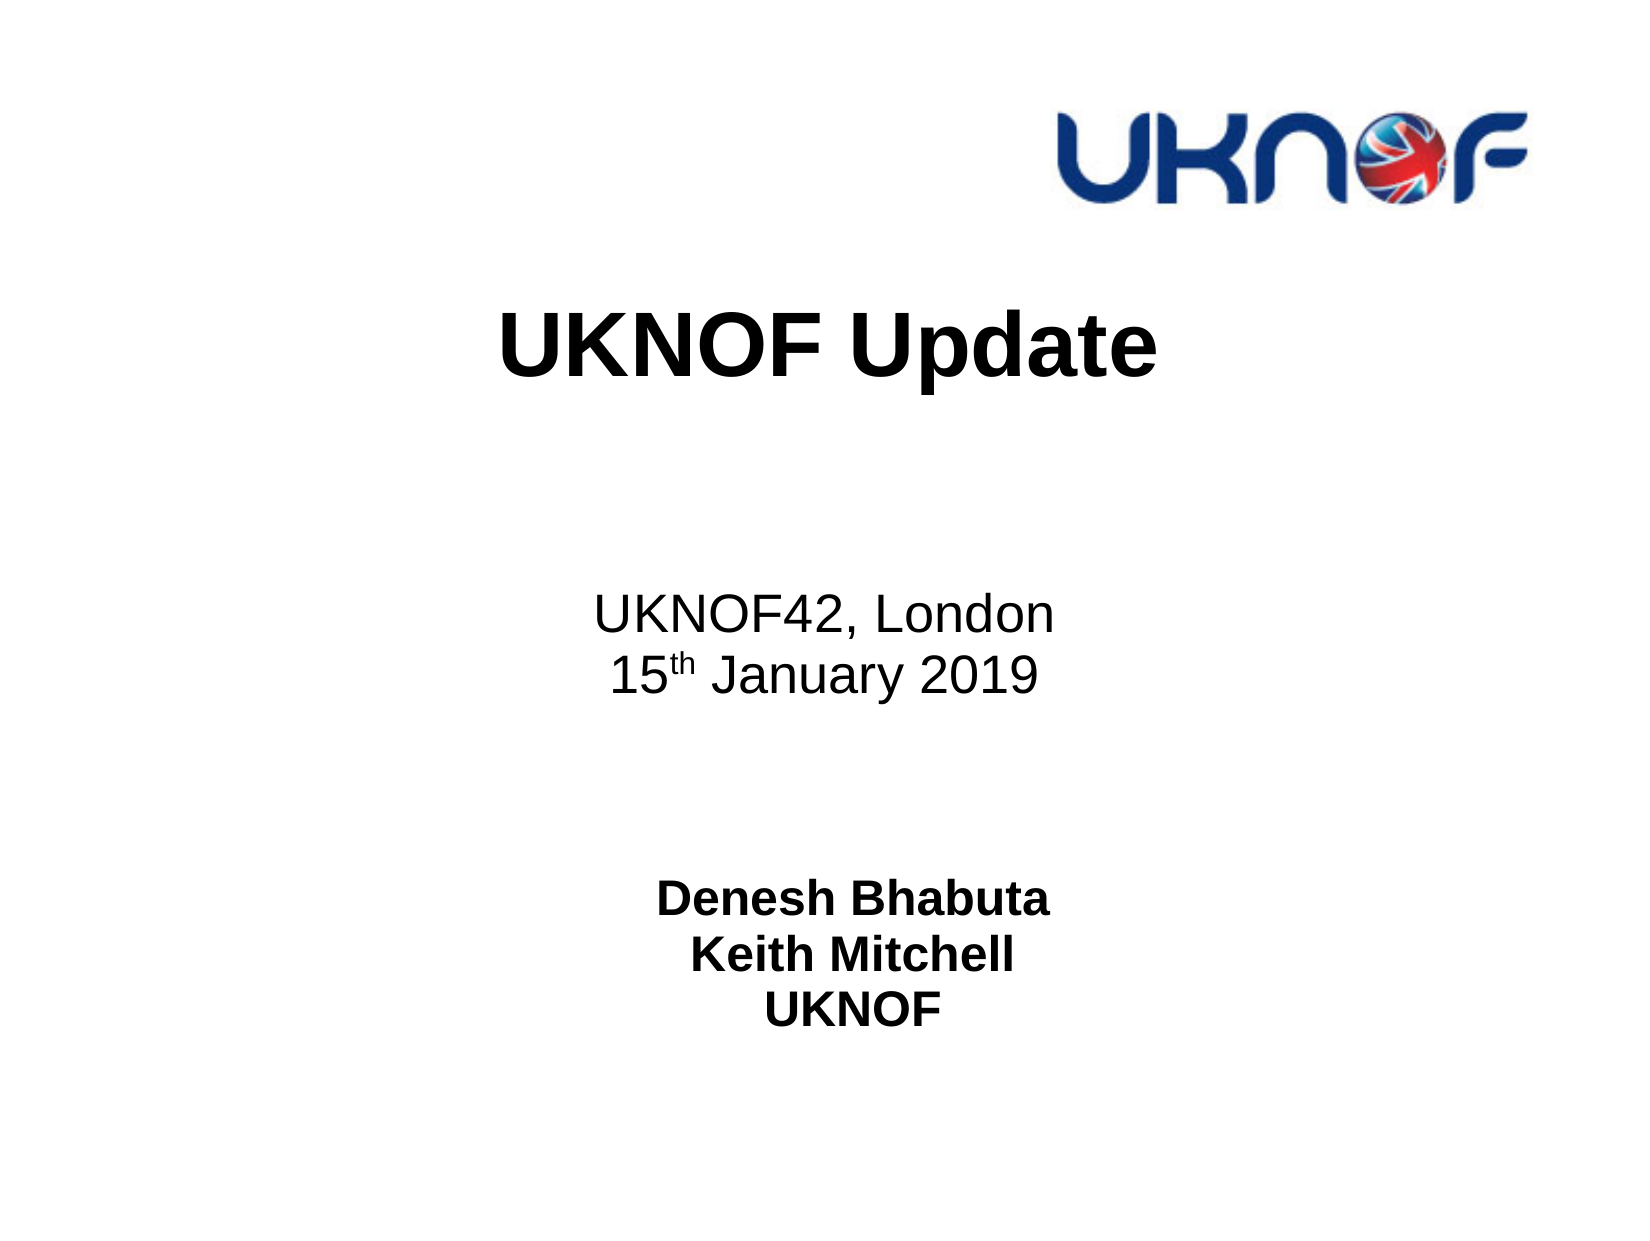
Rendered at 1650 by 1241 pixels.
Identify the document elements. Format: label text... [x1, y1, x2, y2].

text_box UKNOF Update [482, 292, 1175, 404]
text_box Denesh Bhabuta Keith Mitchell UKNOF [618, 862, 1088, 1046]
text_box UKNOF42, London 15th January 2019 [579, 576, 1071, 713]
picture [1050, 93, 1536, 225]
